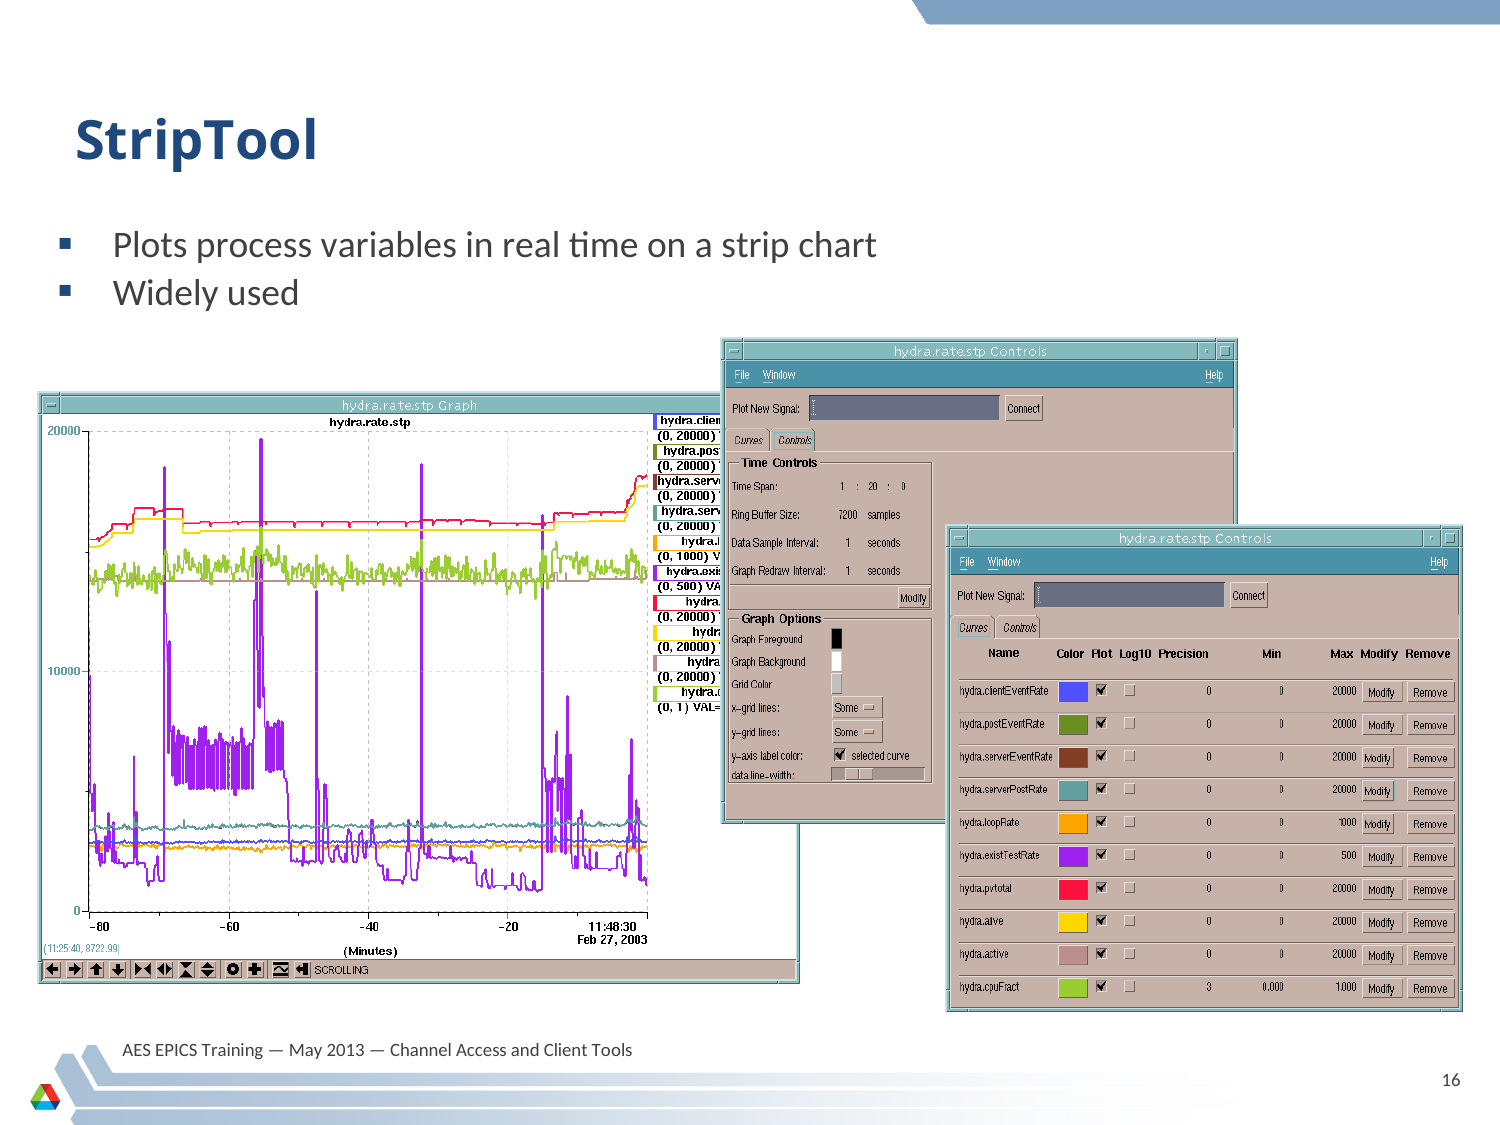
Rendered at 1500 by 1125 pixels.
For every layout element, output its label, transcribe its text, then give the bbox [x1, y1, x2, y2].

picture [37, 337, 1463, 1012]
picture [0, 1037, 1500, 1125]
list Plots process variables in real time on a strip chart Widely used [56, 229, 1359, 524]
picture [0, 0, 1500, 26]
title StripTool [75, 45, 1426, 233]
